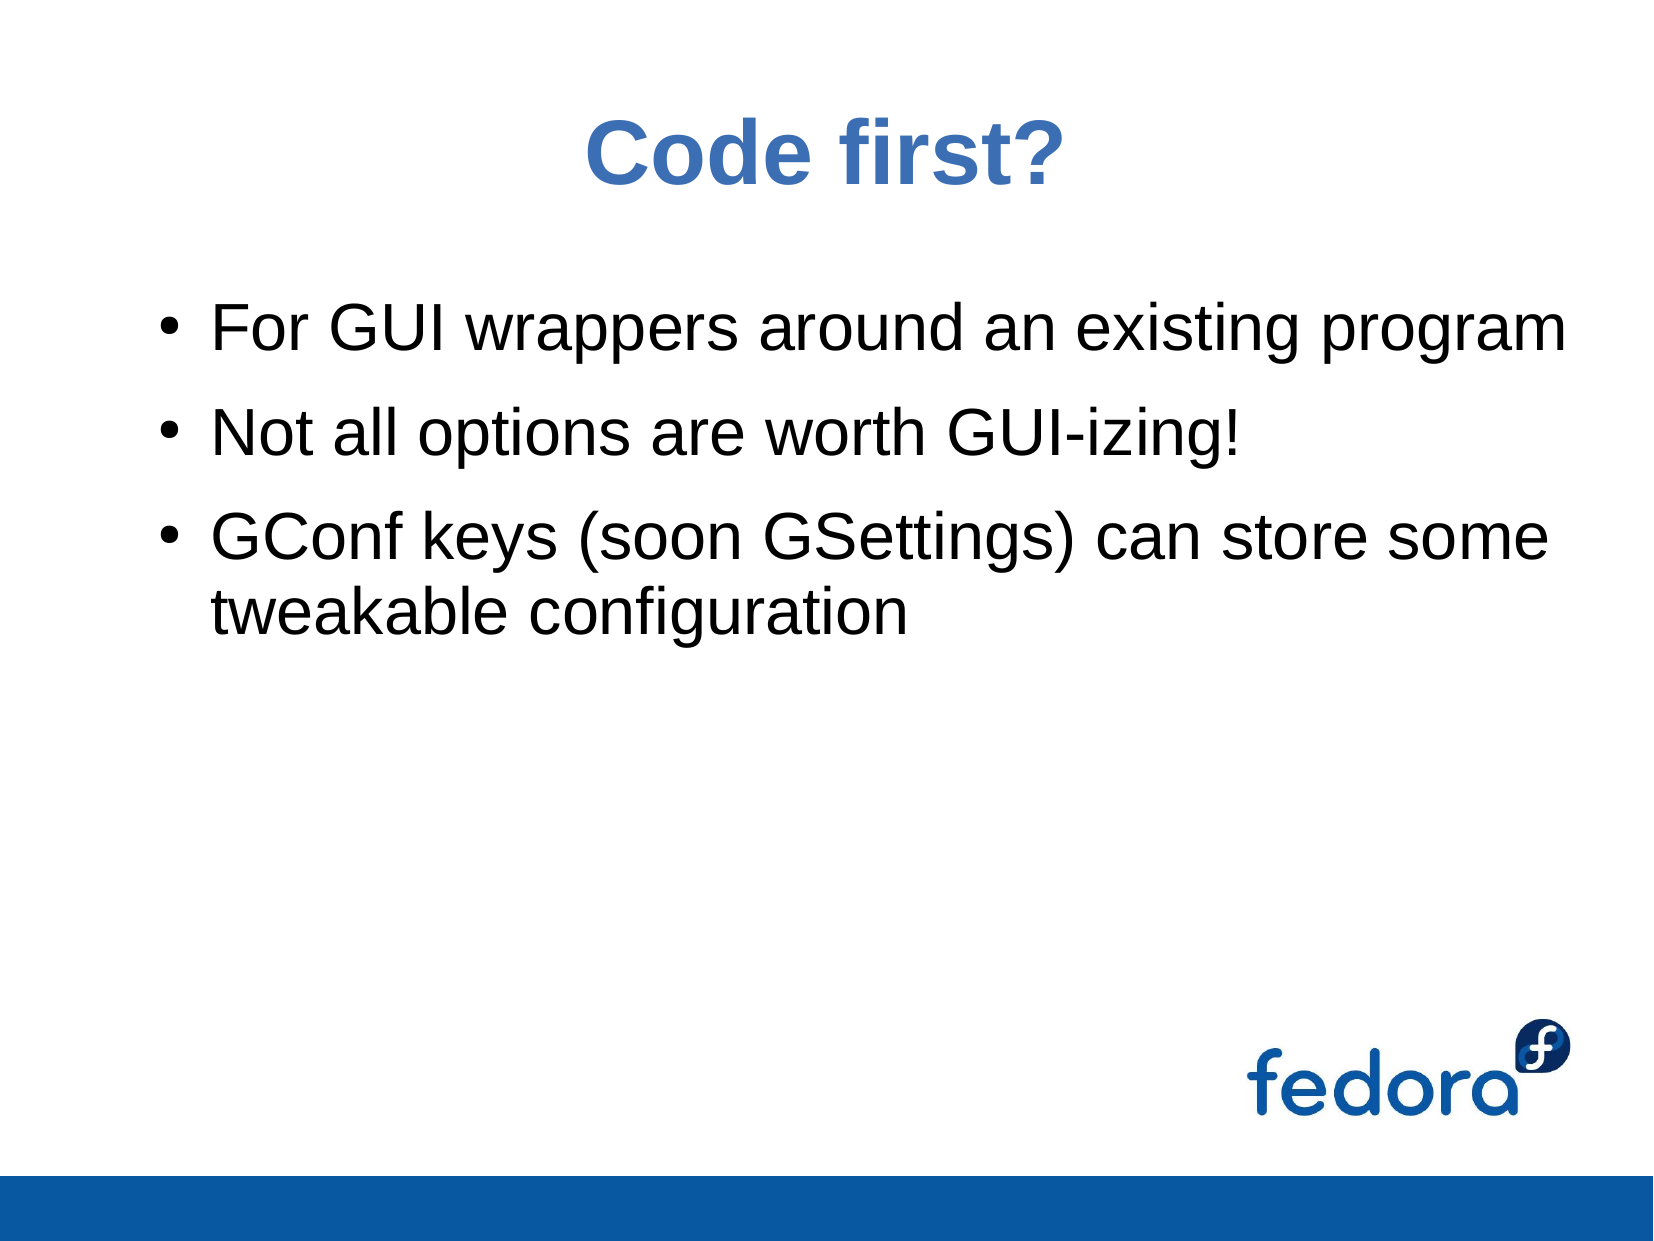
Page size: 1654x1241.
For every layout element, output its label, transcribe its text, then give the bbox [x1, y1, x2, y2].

picture [1237, 1010, 1576, 1125]
title Code first? [82, 56, 1571, 250]
list For GUI wrappers around an existing program Not all options are worth GUI-izing! GConf keys (soon GSettings) can store some tweakable configuration [82, 290, 1571, 1095]
picture [0, 1176, 1653, 1241]
